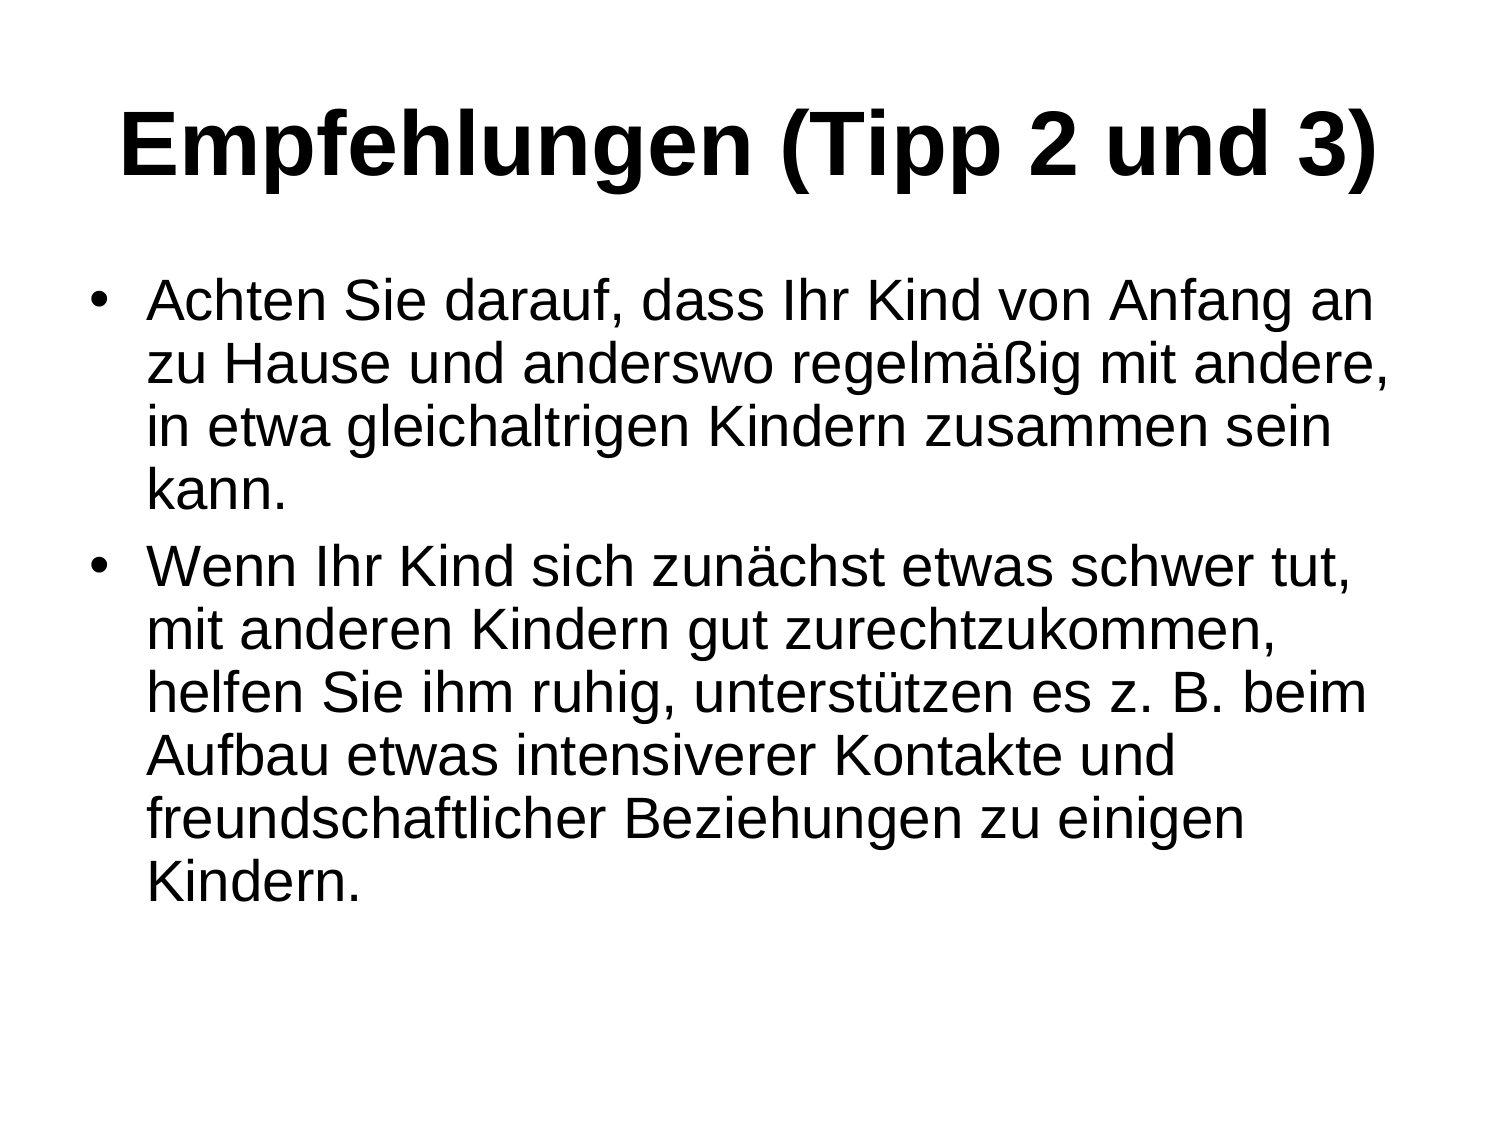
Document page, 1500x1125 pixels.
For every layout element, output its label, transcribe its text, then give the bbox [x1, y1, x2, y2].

list Achten Sie darauf, dass Ihr Kind von Anfang an zu Hause und anderswo regelmäßig mit andere, in etwa gleichaltrigen Kindern zusammen sein kann. Wenn Ihr Kind sich zunächst etwas schwer tut, mit anderen Kindern gut zurechtzukommen, helfen Sie ihm ruhig, unterstützen es z. B. beim Aufbau etwas intensiverer Kontakte und freundschaftlicher Beziehungen zu einigen Kindern. [75, 262, 1426, 1005]
title Empfehlungen (Tipp 2 und 3) [75, 45, 1426, 233]
